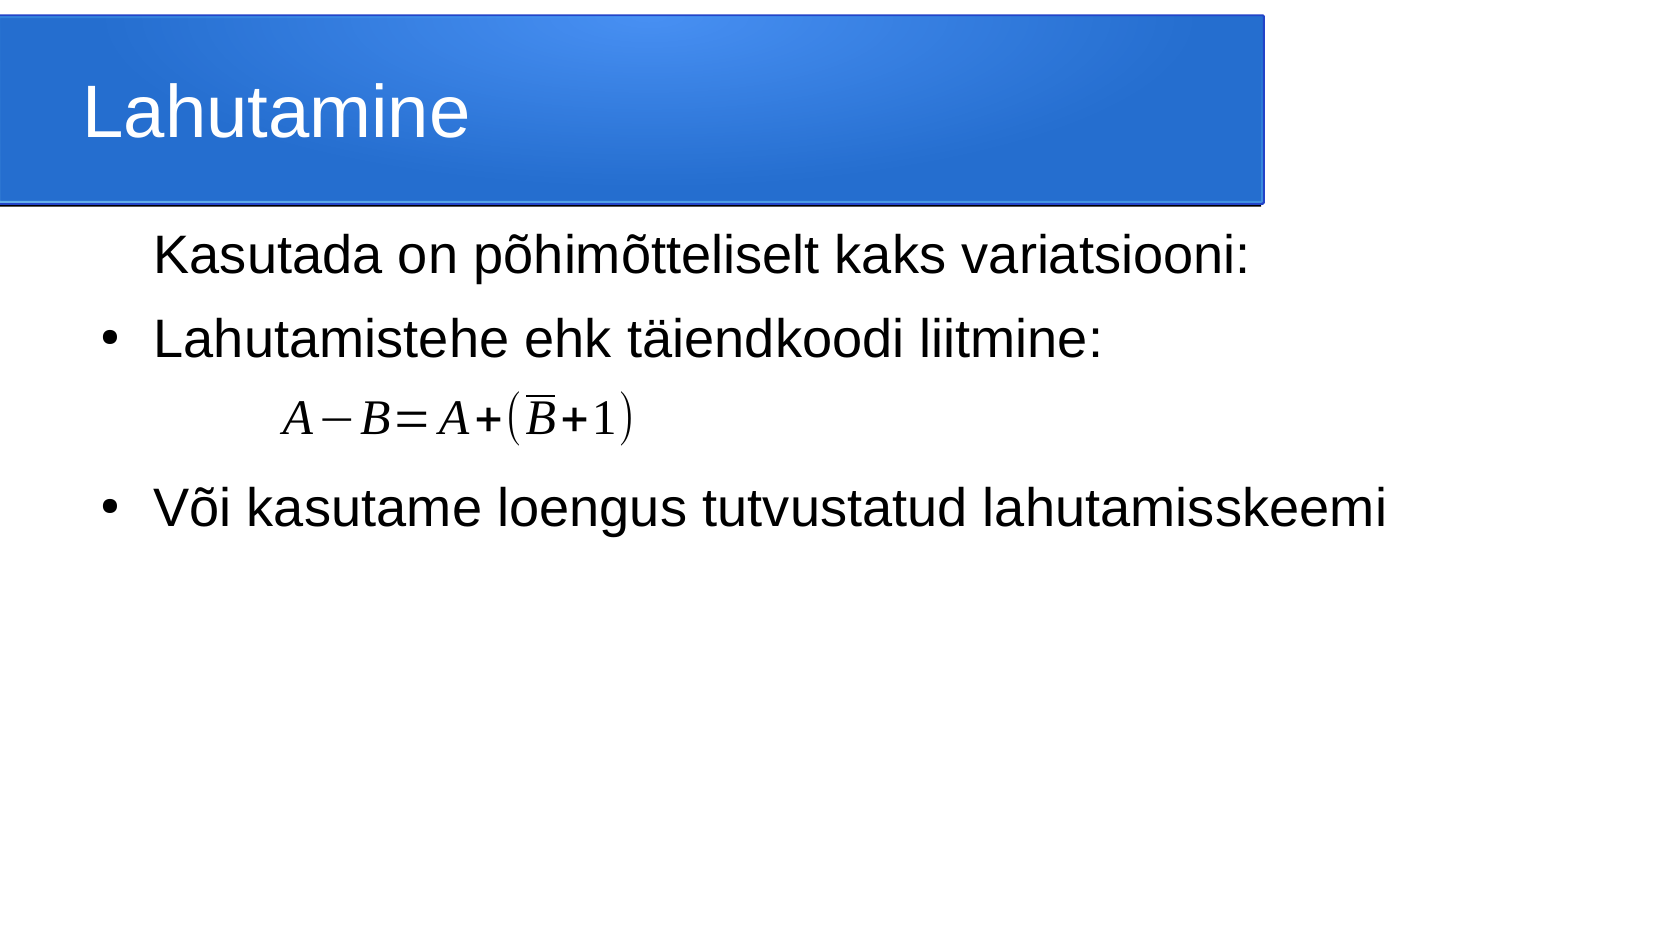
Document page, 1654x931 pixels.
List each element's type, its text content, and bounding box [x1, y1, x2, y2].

chart [271, 389, 642, 449]
title Lahutamine [82, 35, 1235, 189]
list Kasutada on põhimõtteliselt kaks variatsiooni: Lahutamistehe ehk täiendkoodi liitmine: Või kasutame loengus tutvustatud lahutamisskeemi [82, 224, 1571, 764]
